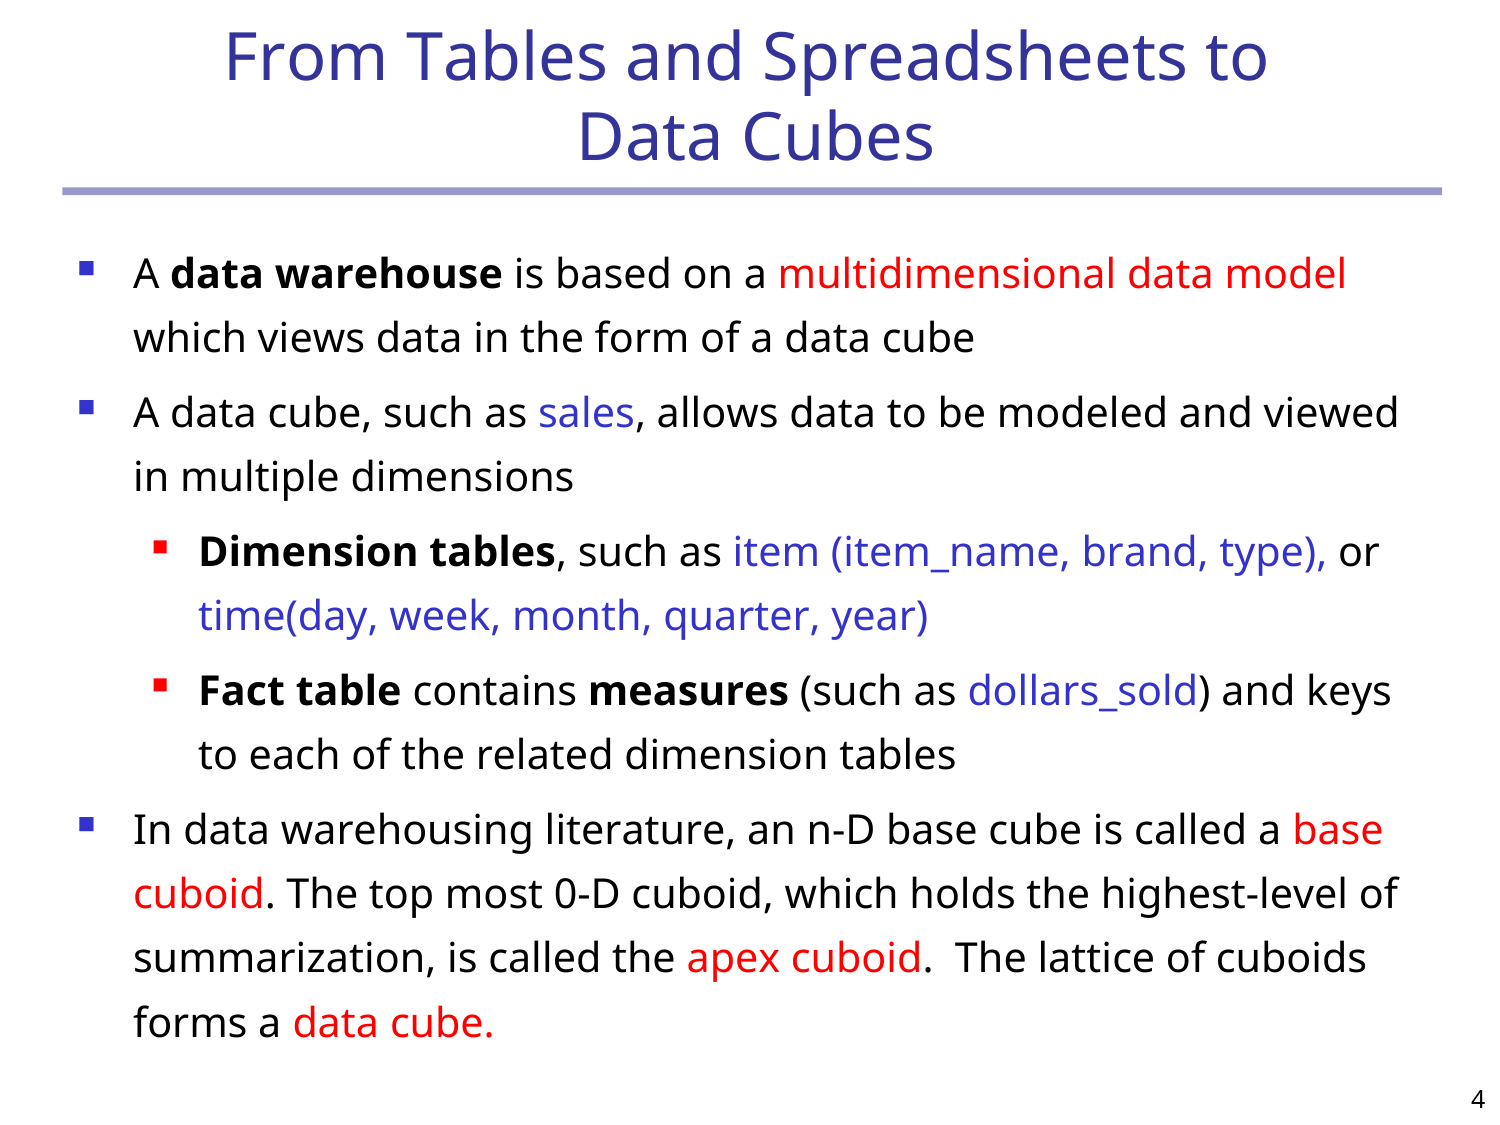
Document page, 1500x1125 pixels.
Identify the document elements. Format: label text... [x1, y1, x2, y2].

list A data warehouse is based on a multidimensional data model which views data in the form of a data cube A data cube, such as sales, allows data to be modeled and viewed in multiple dimensions Dimension tables, such as item (item_name, brand, type), or time(day, week, month, quarter, year) Fact table contains measures (such as dollars_sold) and keys to each of the related dimension tables In data warehousing literature, an n-D base cube is called a base cuboid. The top most 0-D cuboid, which holds the highest-level of summarization, is called the apex cuboid. The lattice of cuboids forms a data cube. [62, 224, 1426, 1062]
title From Tables and Spreadsheets to Data Cubes [37, 6, 1476, 182]
text_box <number> [1187, 1050, 1500, 1125]
